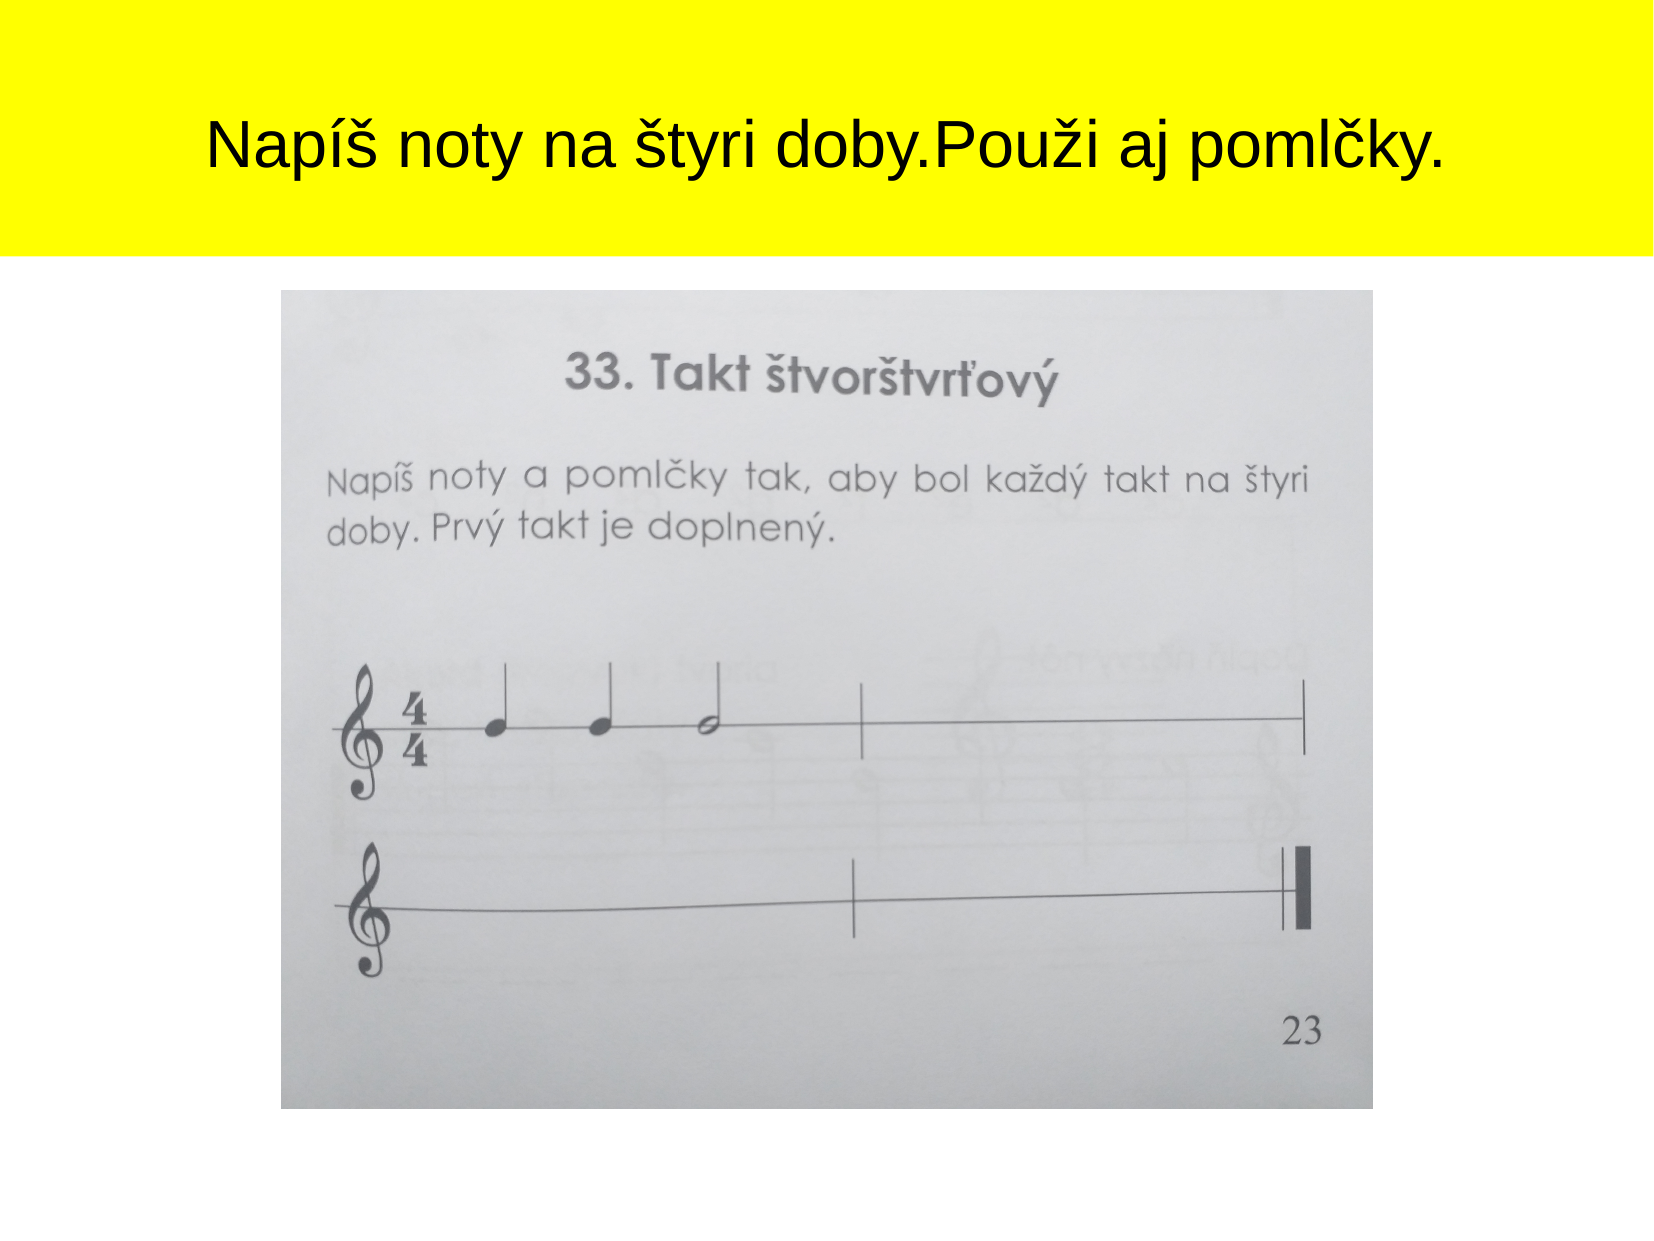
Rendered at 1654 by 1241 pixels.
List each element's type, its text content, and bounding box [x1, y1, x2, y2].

picture [281, 290, 1373, 1109]
title Napíš noty na štyri doby.Použi aj pomlčky. [0, 0, 1654, 257]
